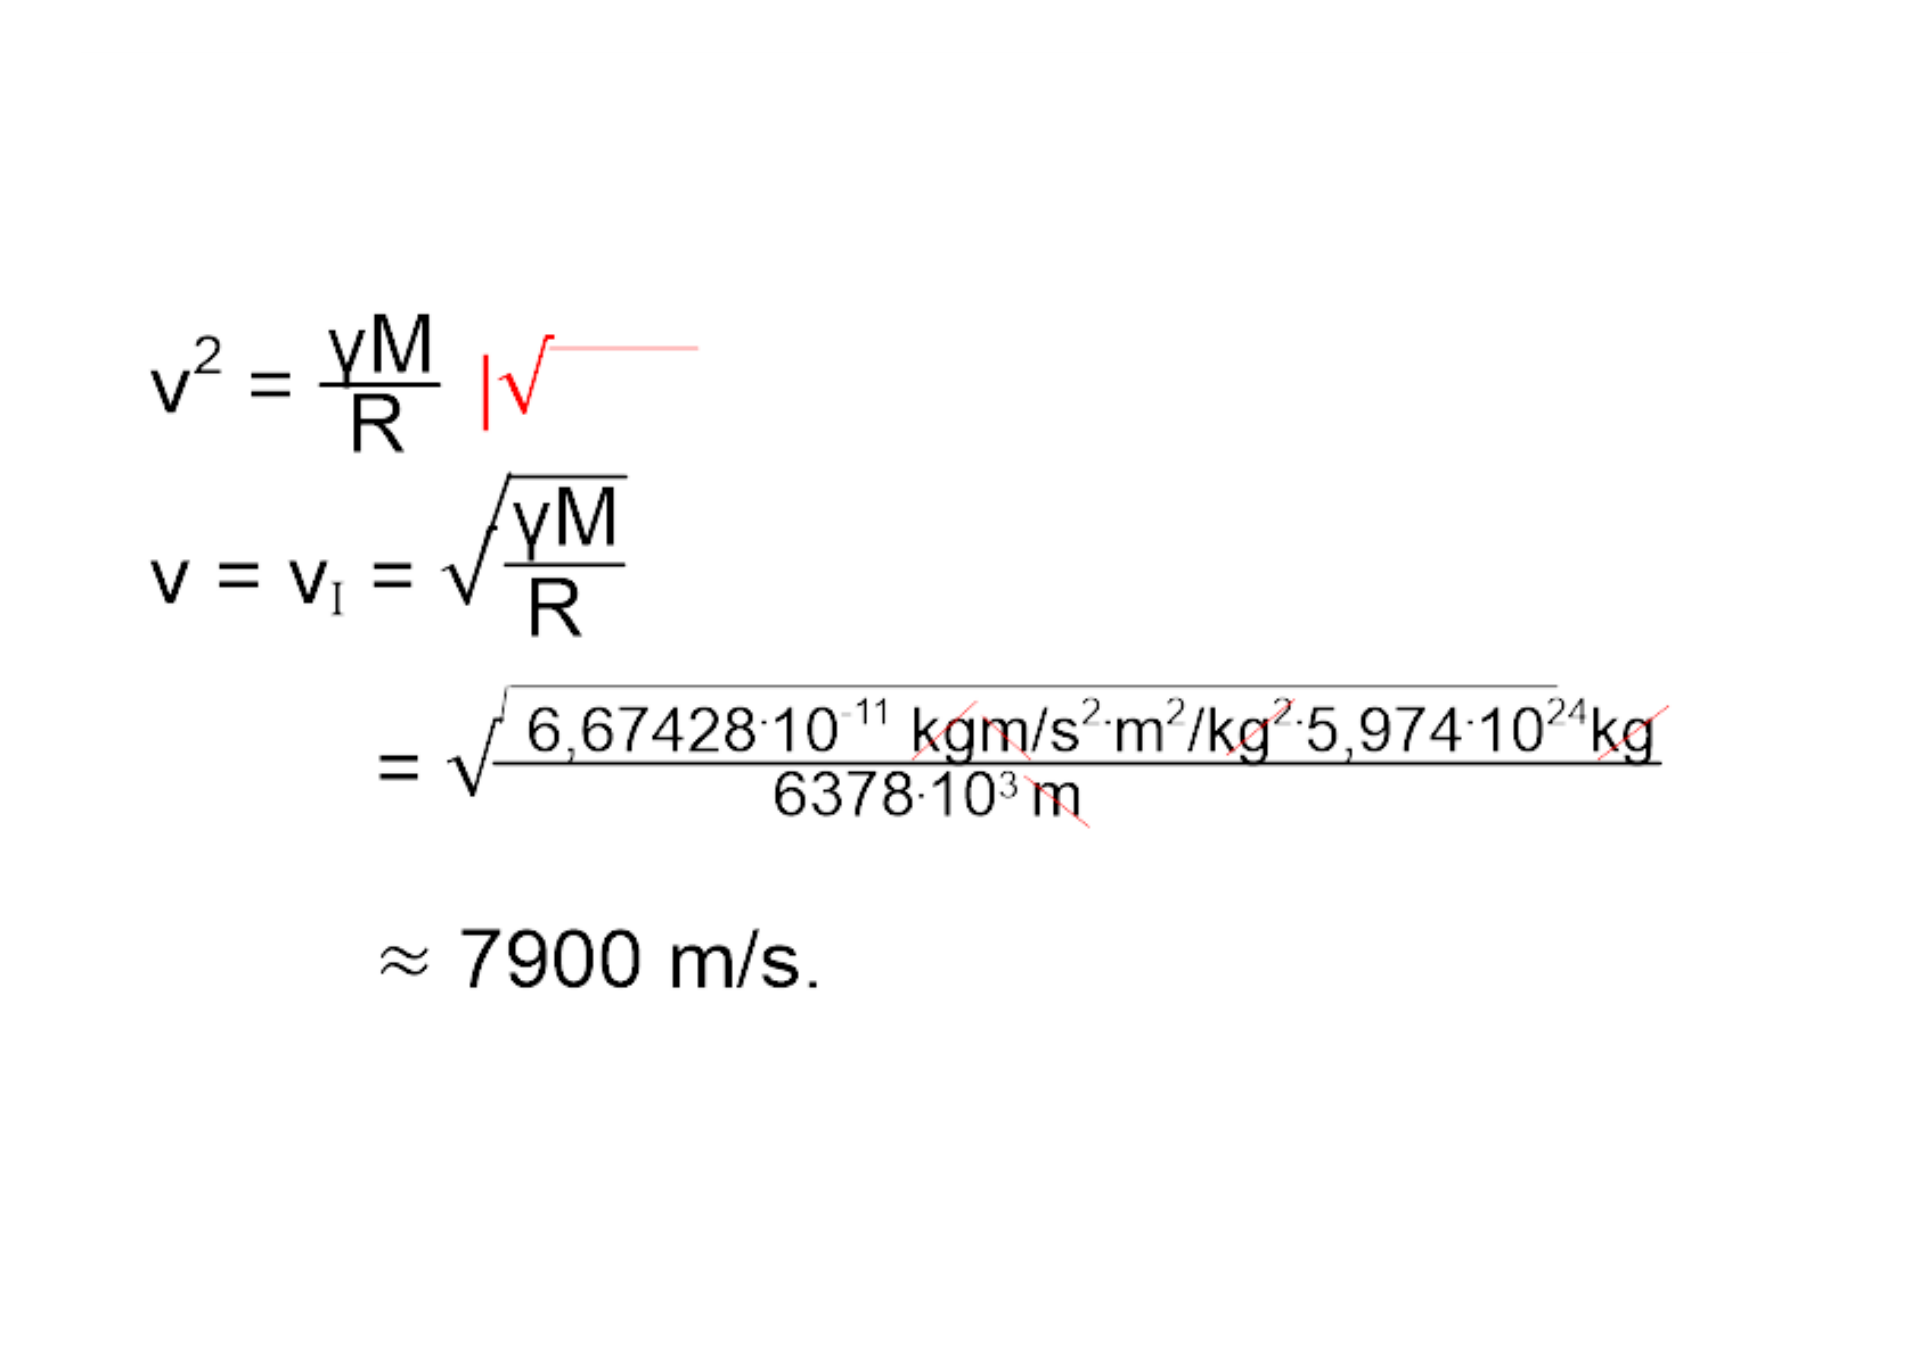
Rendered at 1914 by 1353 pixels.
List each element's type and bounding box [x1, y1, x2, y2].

picture [81, 51, 1789, 1095]
